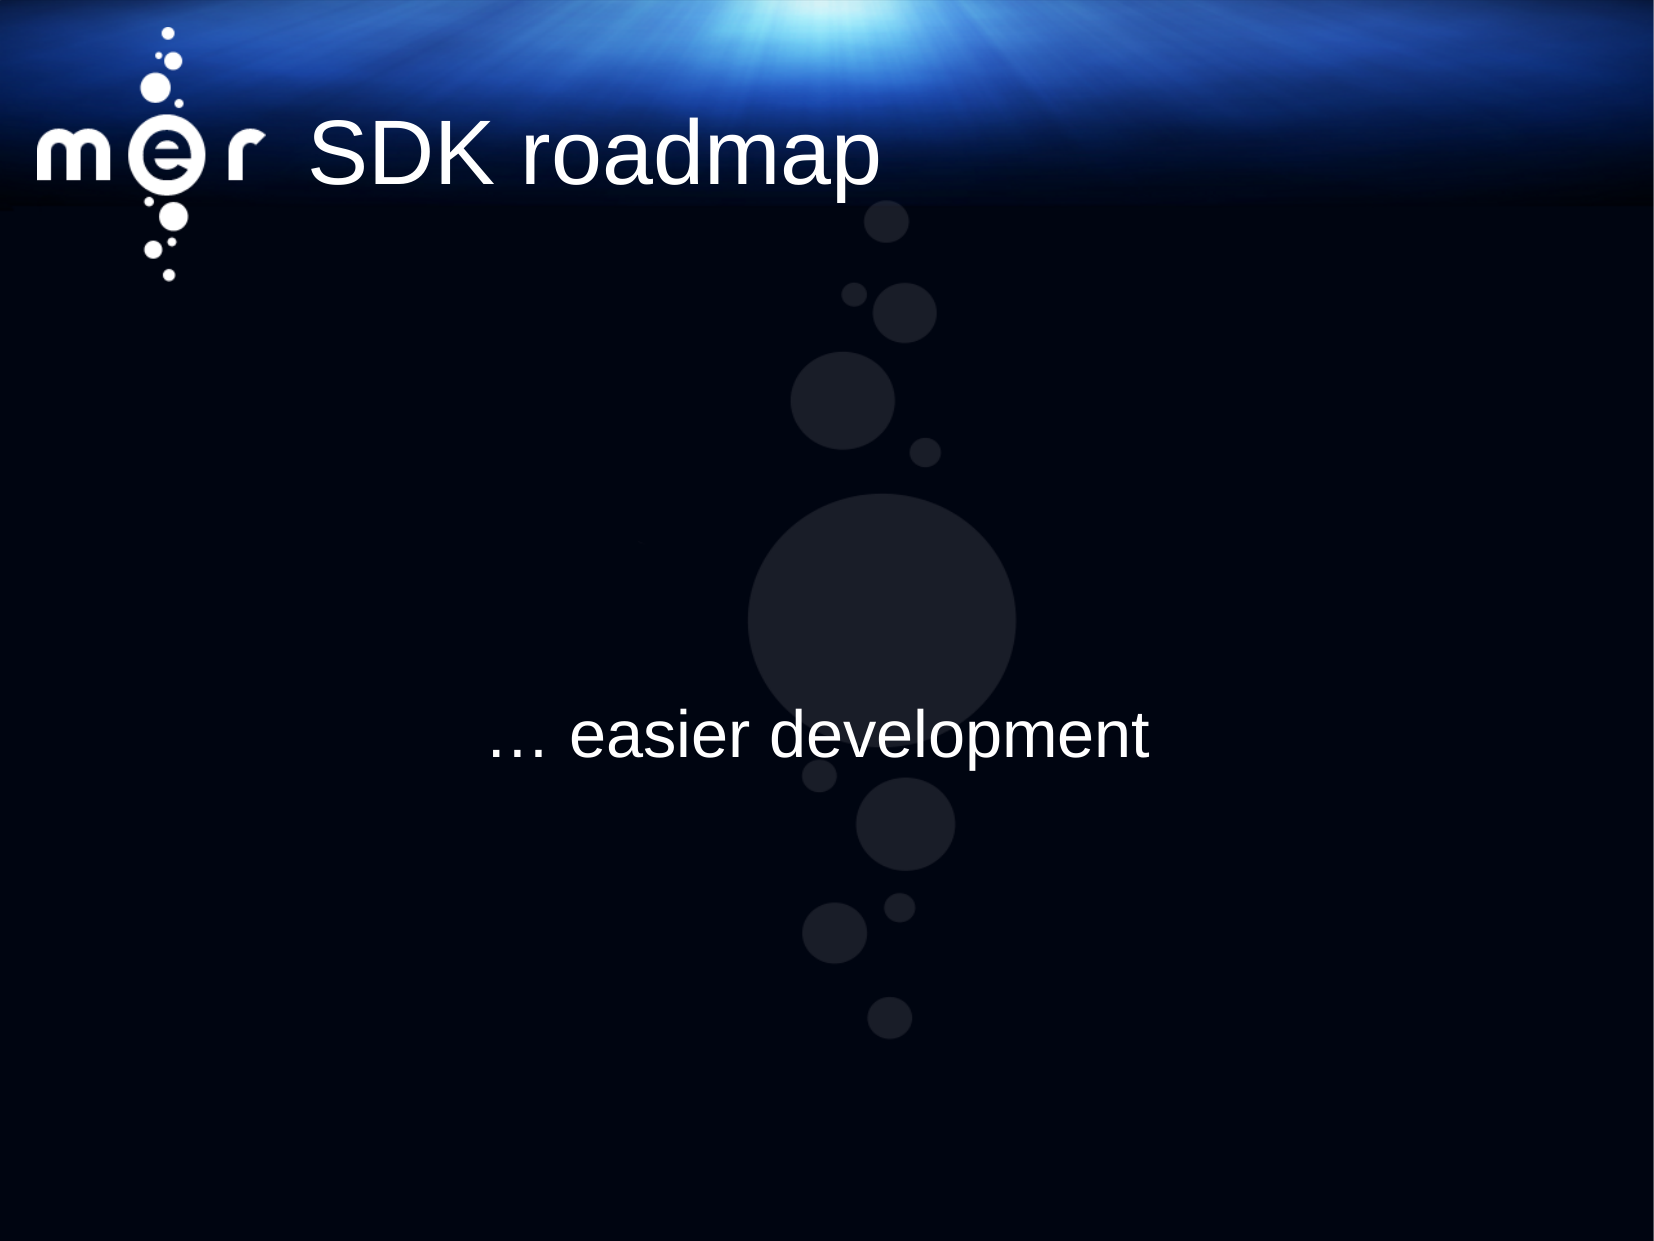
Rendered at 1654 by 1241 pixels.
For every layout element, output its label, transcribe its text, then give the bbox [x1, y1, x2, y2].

title SDK roadmap [307, 49, 1571, 257]
picture [0, 0, 1654, 1241]
subtitle … easier development [82, 375, 1571, 1095]
